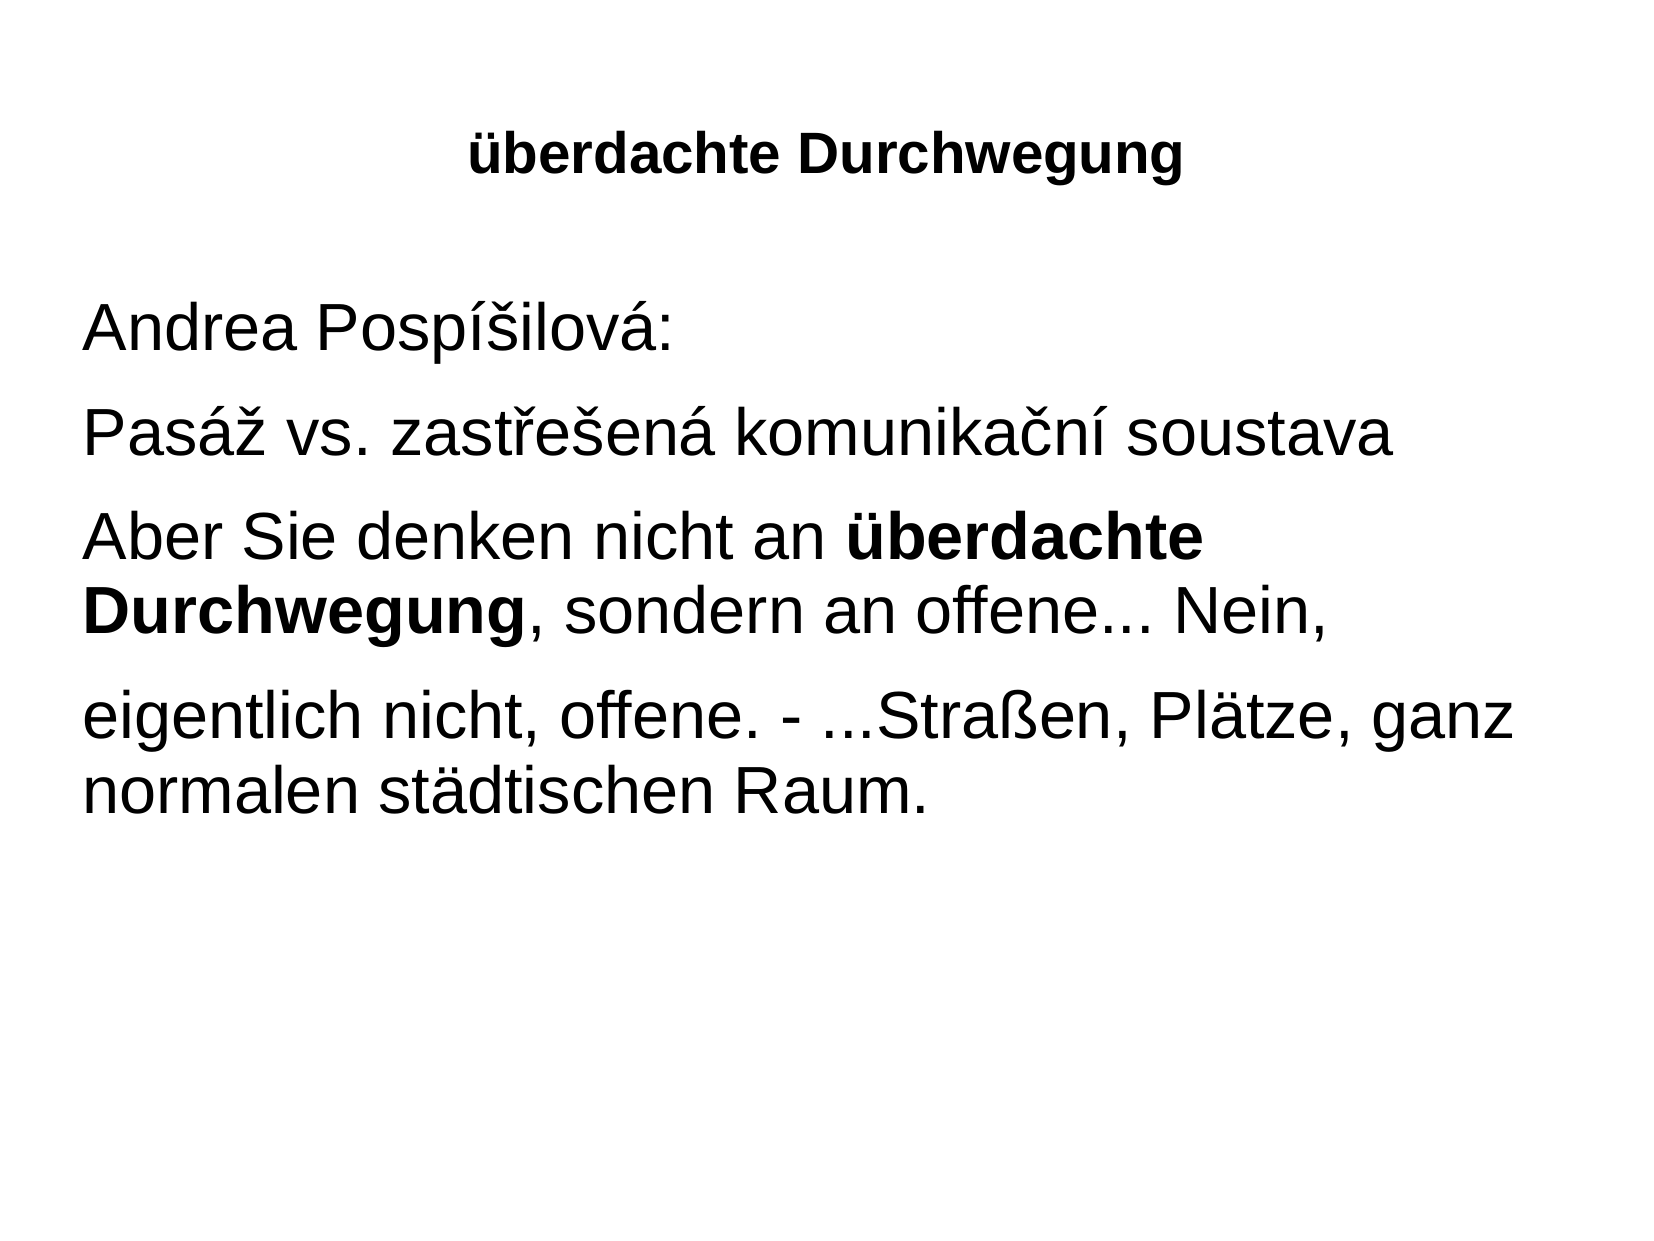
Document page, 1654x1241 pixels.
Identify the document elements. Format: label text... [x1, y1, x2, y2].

title überdachte Durchwegung [82, 49, 1571, 257]
list Andrea Pospíšilová: Pasáž vs. zastřešená komunikační soustava Aber Sie denken nicht an überdachte Durchwegung, sondern an offene... Nein, eigentlich nicht, offene. - ...Straßen, Plätze, ganz normalen städtischen Raum. [82, 290, 1571, 1010]
